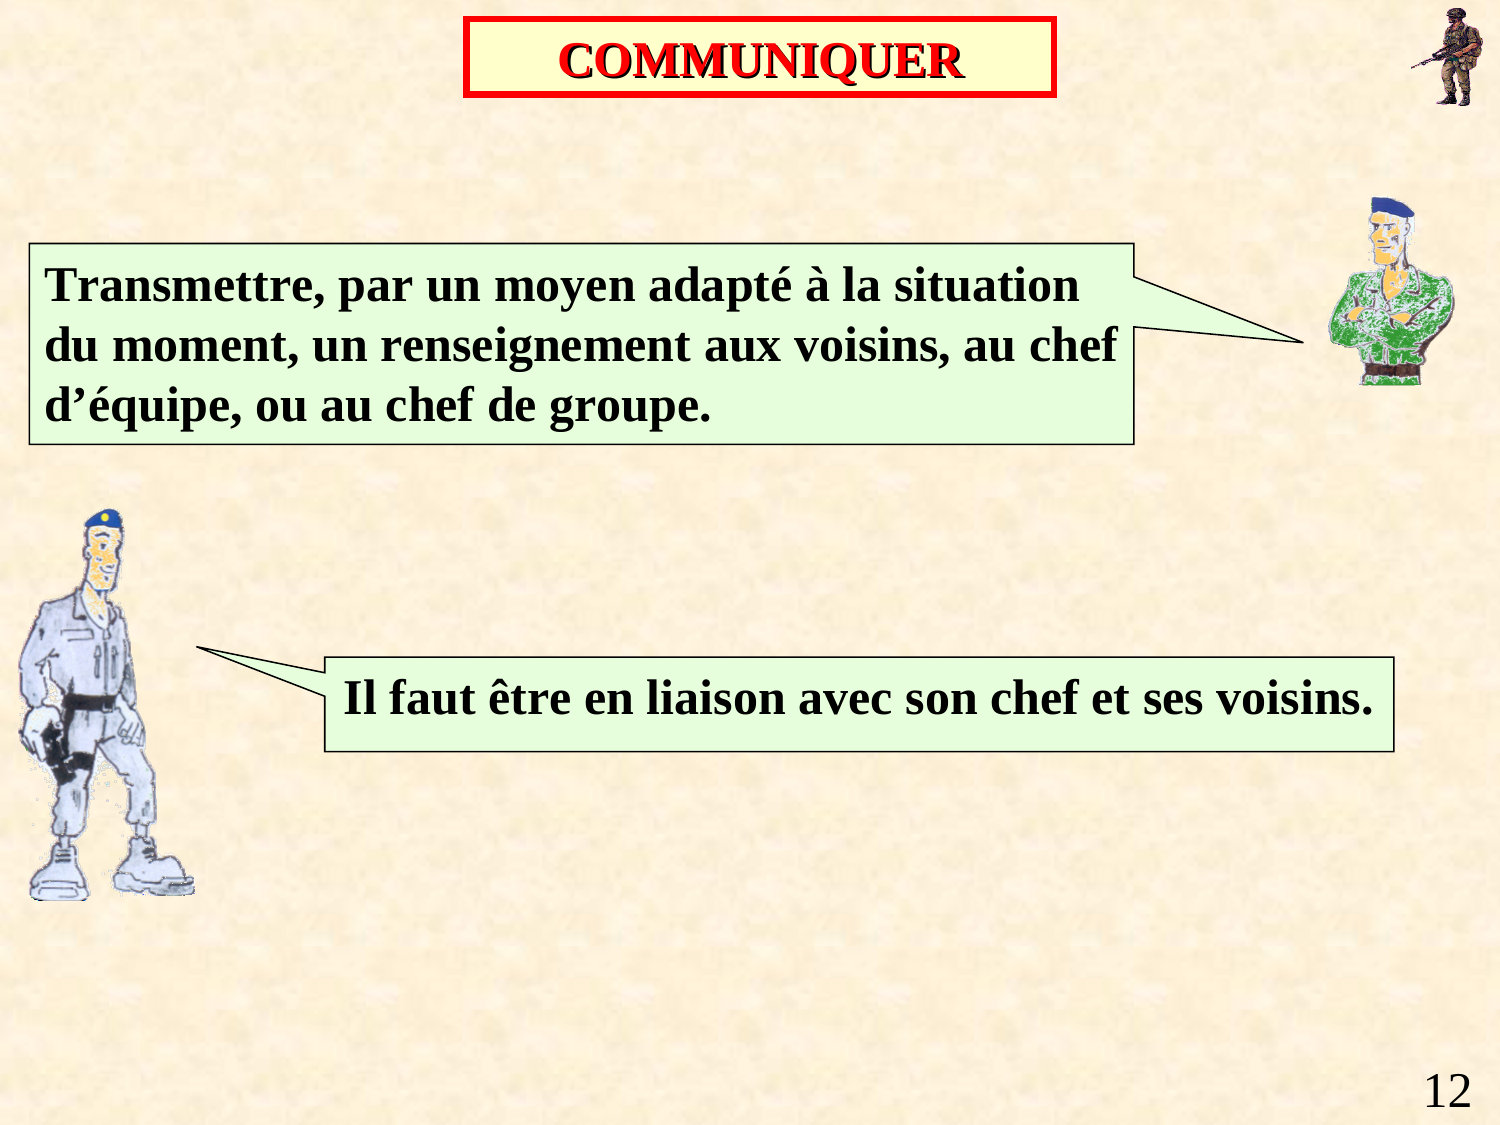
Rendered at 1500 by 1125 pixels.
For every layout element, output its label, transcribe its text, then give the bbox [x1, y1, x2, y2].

text_box Transmettre, par un moyen adapté à la situation du moment, un renseignement aux voisins, au chef d’équipe, ou au chef de groupe. [29, 243, 1304, 445]
picture [0, 0, 1500, 1125]
text_box Il faut être en liaison avec son chef et ses voisins. [196, 646, 1394, 752]
text_box COMMUNIQUER [466, 18, 1055, 95]
